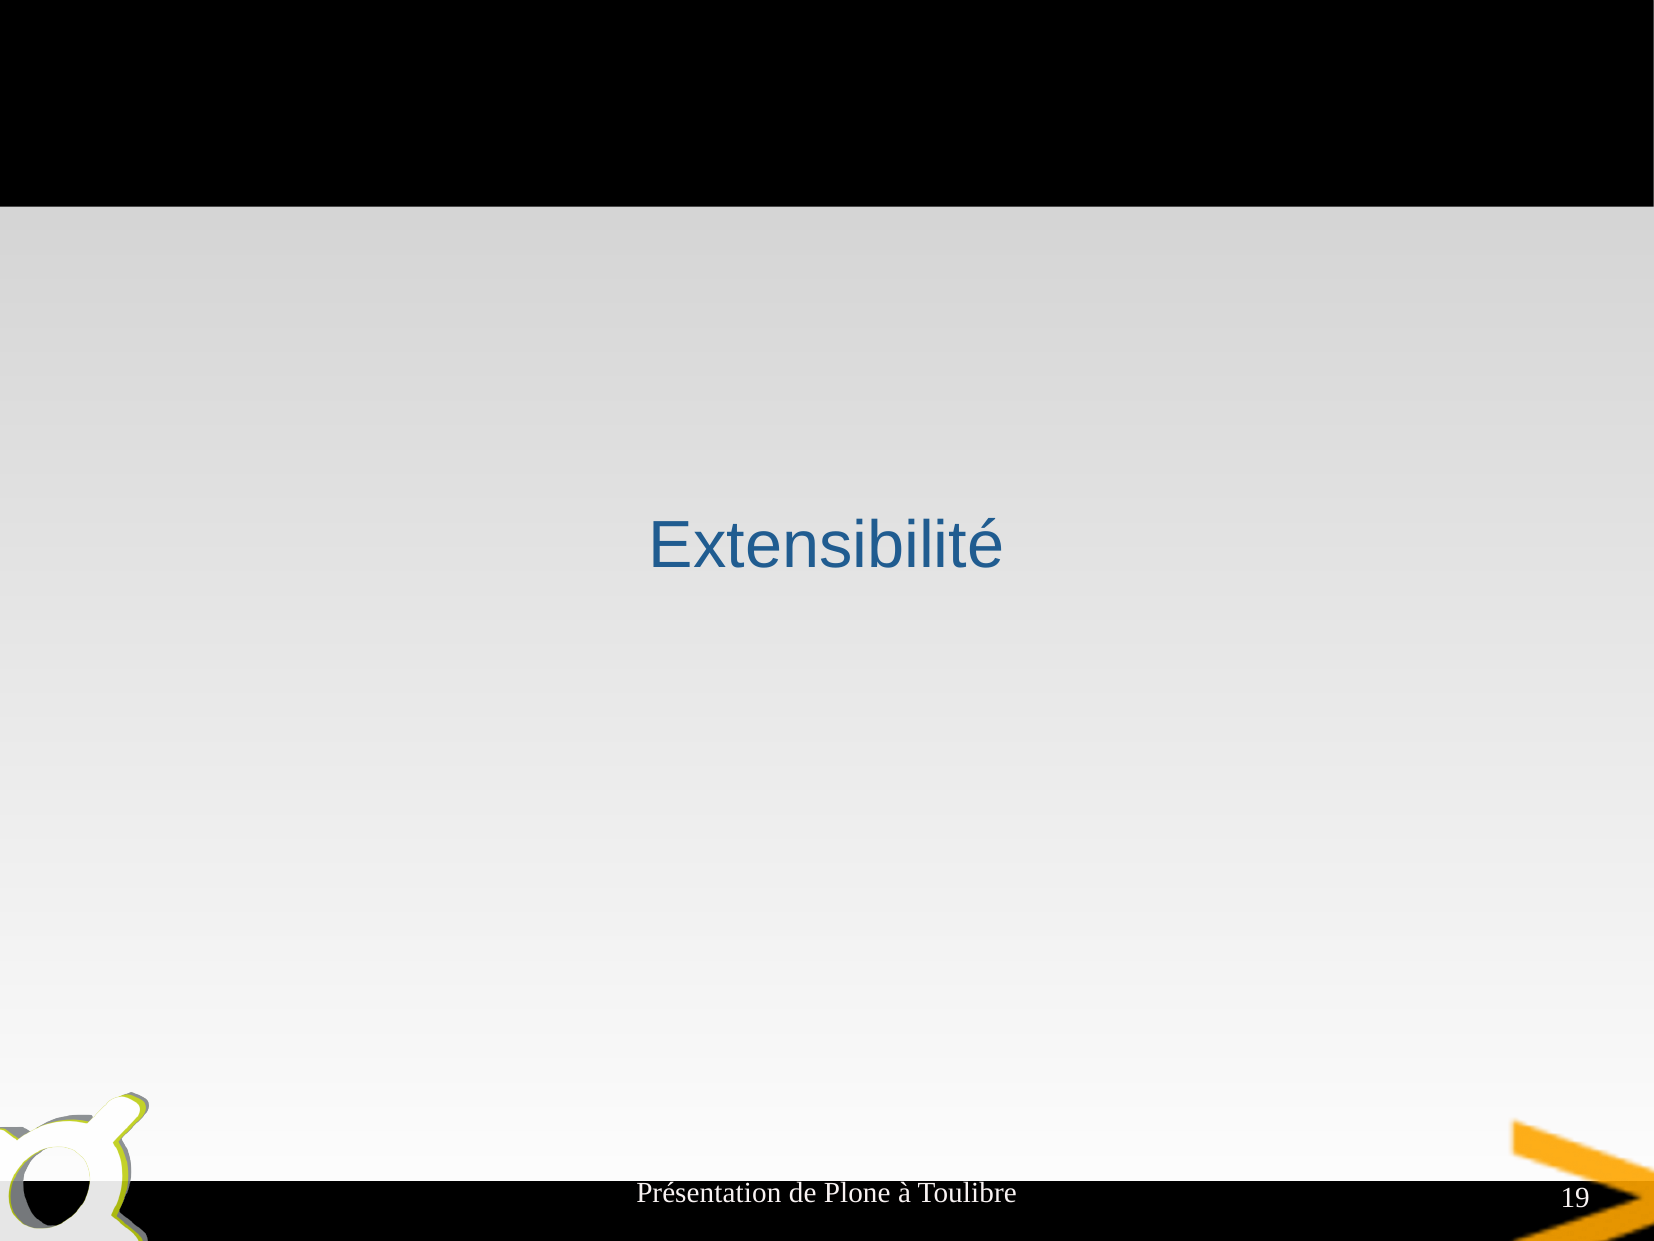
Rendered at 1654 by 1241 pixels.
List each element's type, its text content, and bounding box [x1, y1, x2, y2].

picture [0, 1181, 149, 1241]
subtitle Extensibilité [177, 29, 1477, 1060]
picture [1505, 1181, 1654, 1241]
